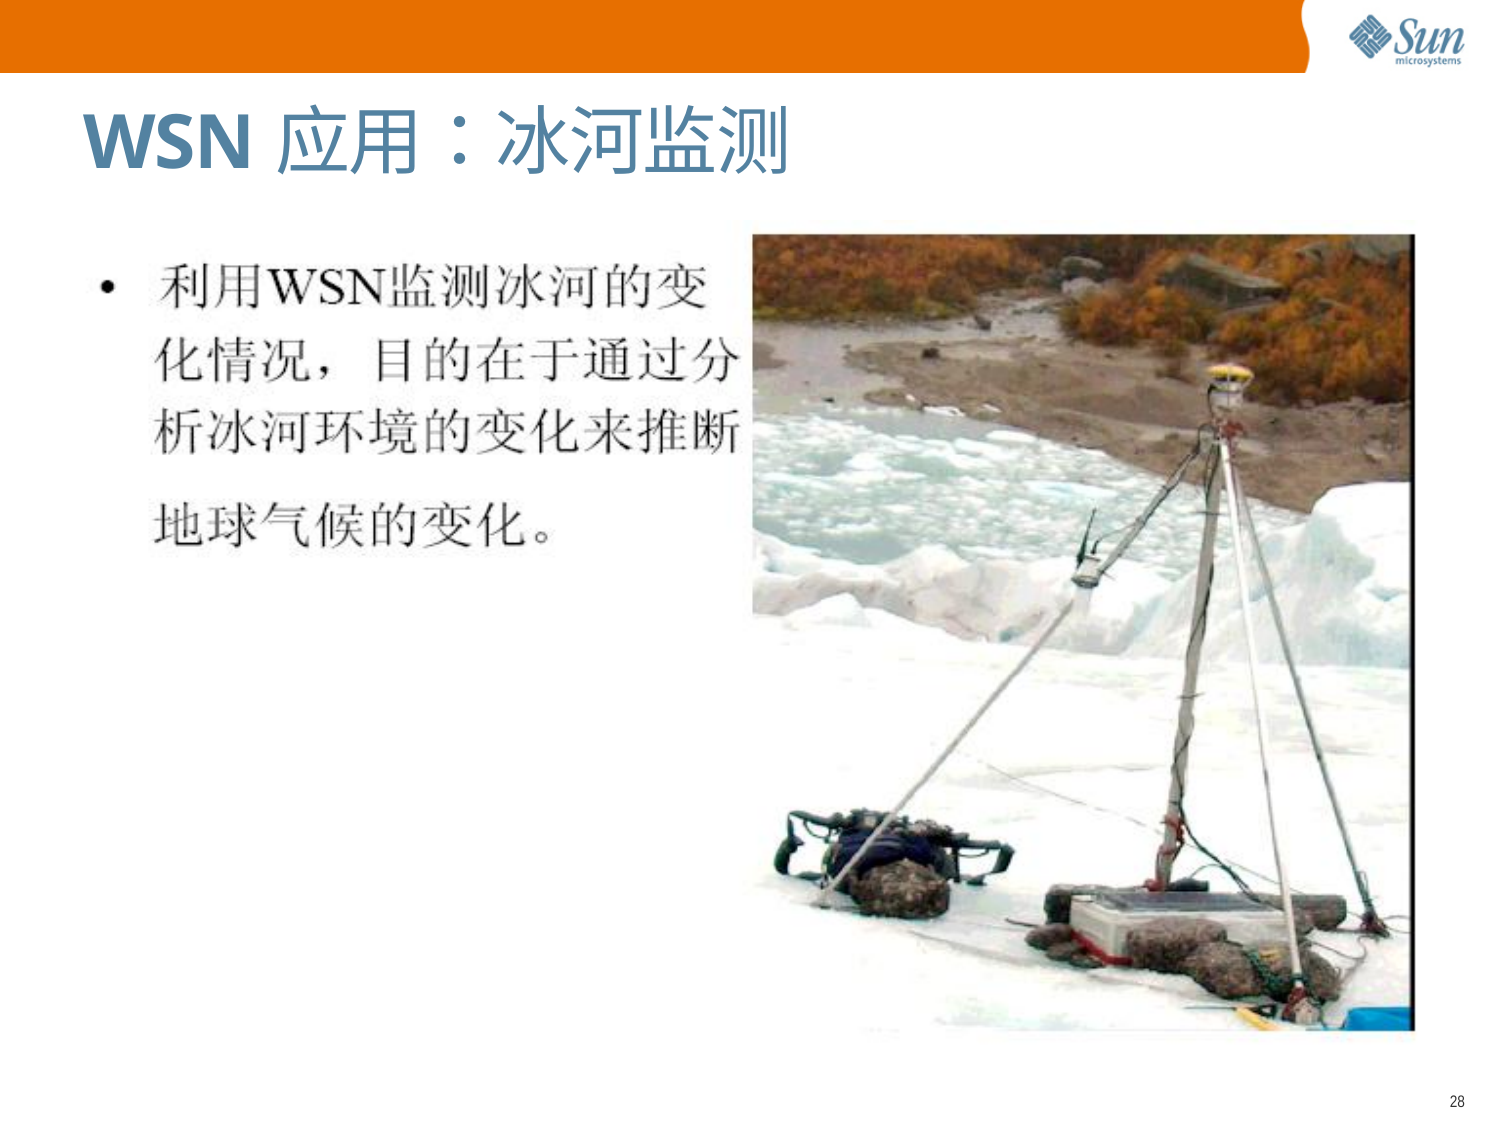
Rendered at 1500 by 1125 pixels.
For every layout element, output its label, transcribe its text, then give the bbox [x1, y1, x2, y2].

picture [71, 220, 1431, 1092]
picture [0, 0, 1500, 73]
title WSN应用：冰河监测 [83, 94, 1446, 199]
